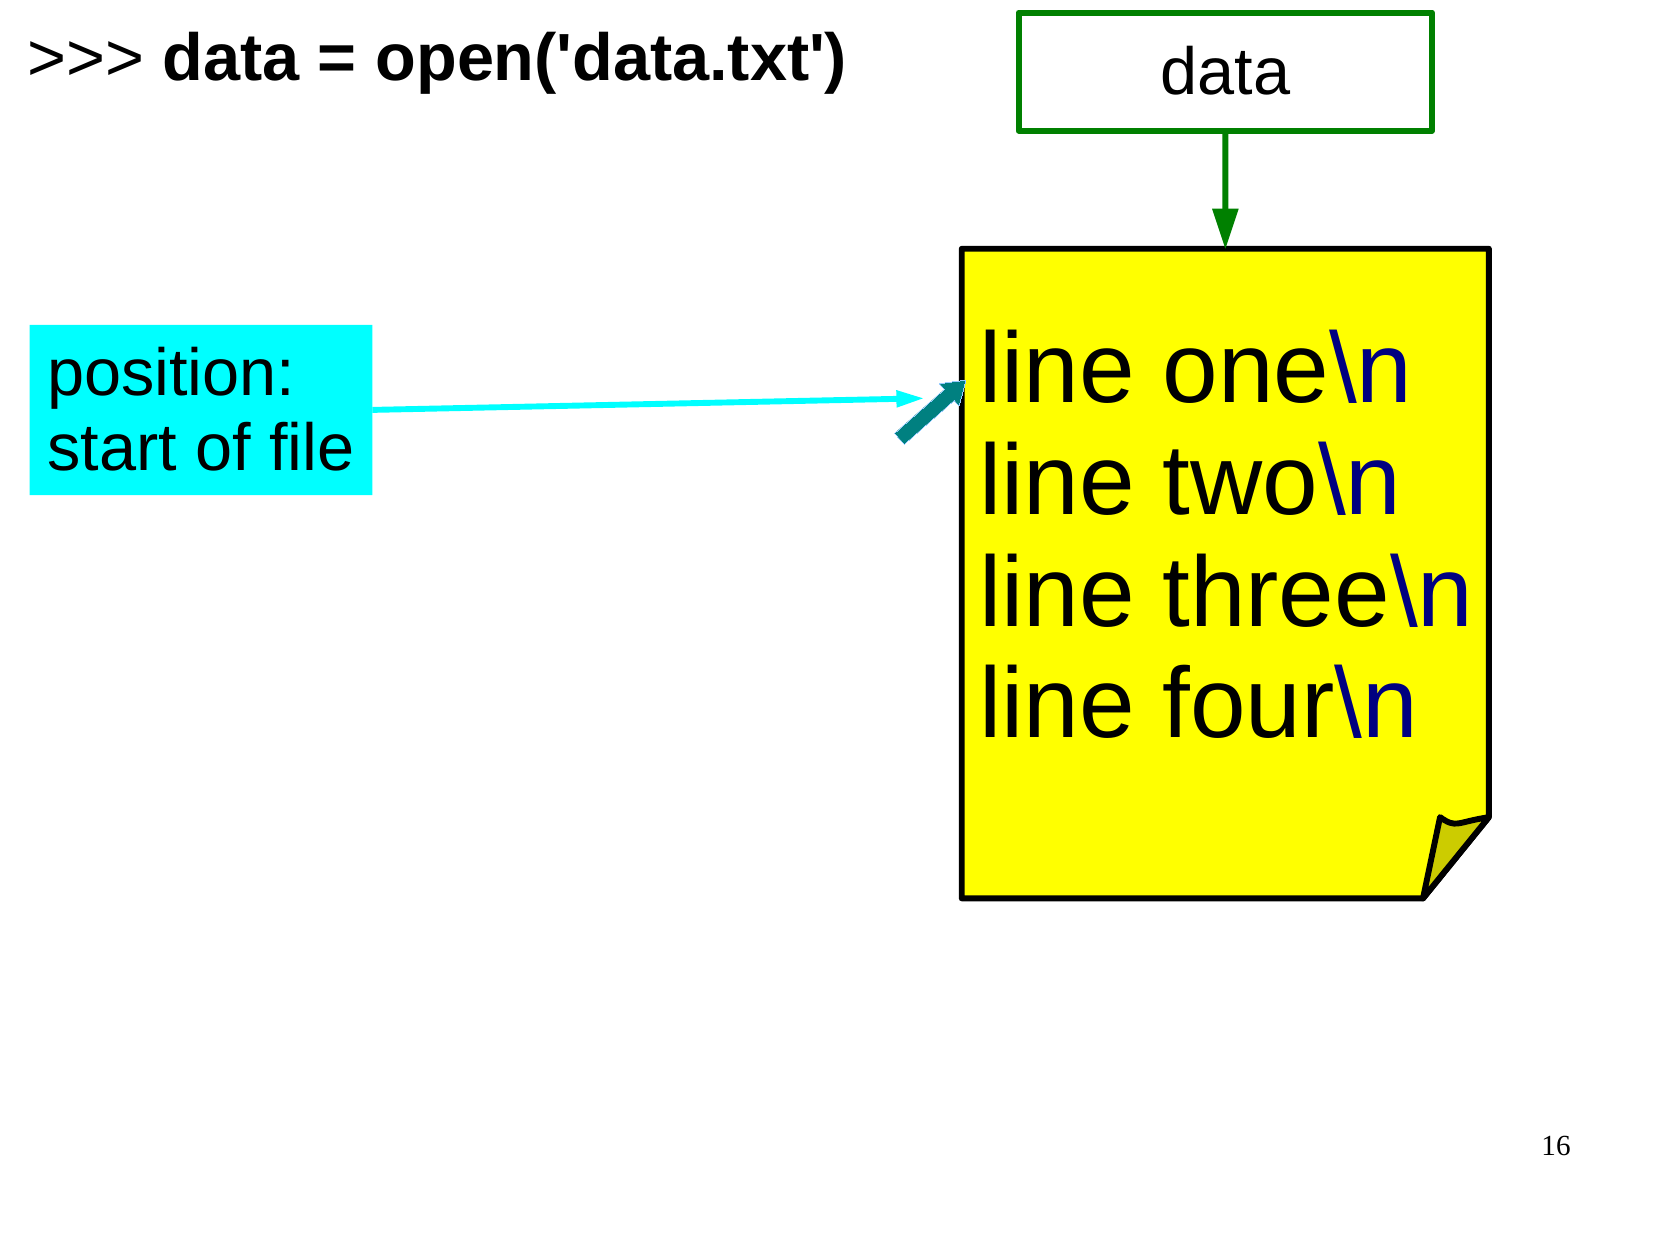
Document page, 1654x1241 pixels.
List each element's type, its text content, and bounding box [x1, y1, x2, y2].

text_box data [1018, 12, 1433, 131]
text_box [894, 380, 966, 445]
text_box position: start of file [29, 324, 373, 496]
text_box line one\n line two\n line three\n line four\n [961, 248, 1489, 899]
text_box >>> data = open('data.txt') [12, 12, 863, 103]
